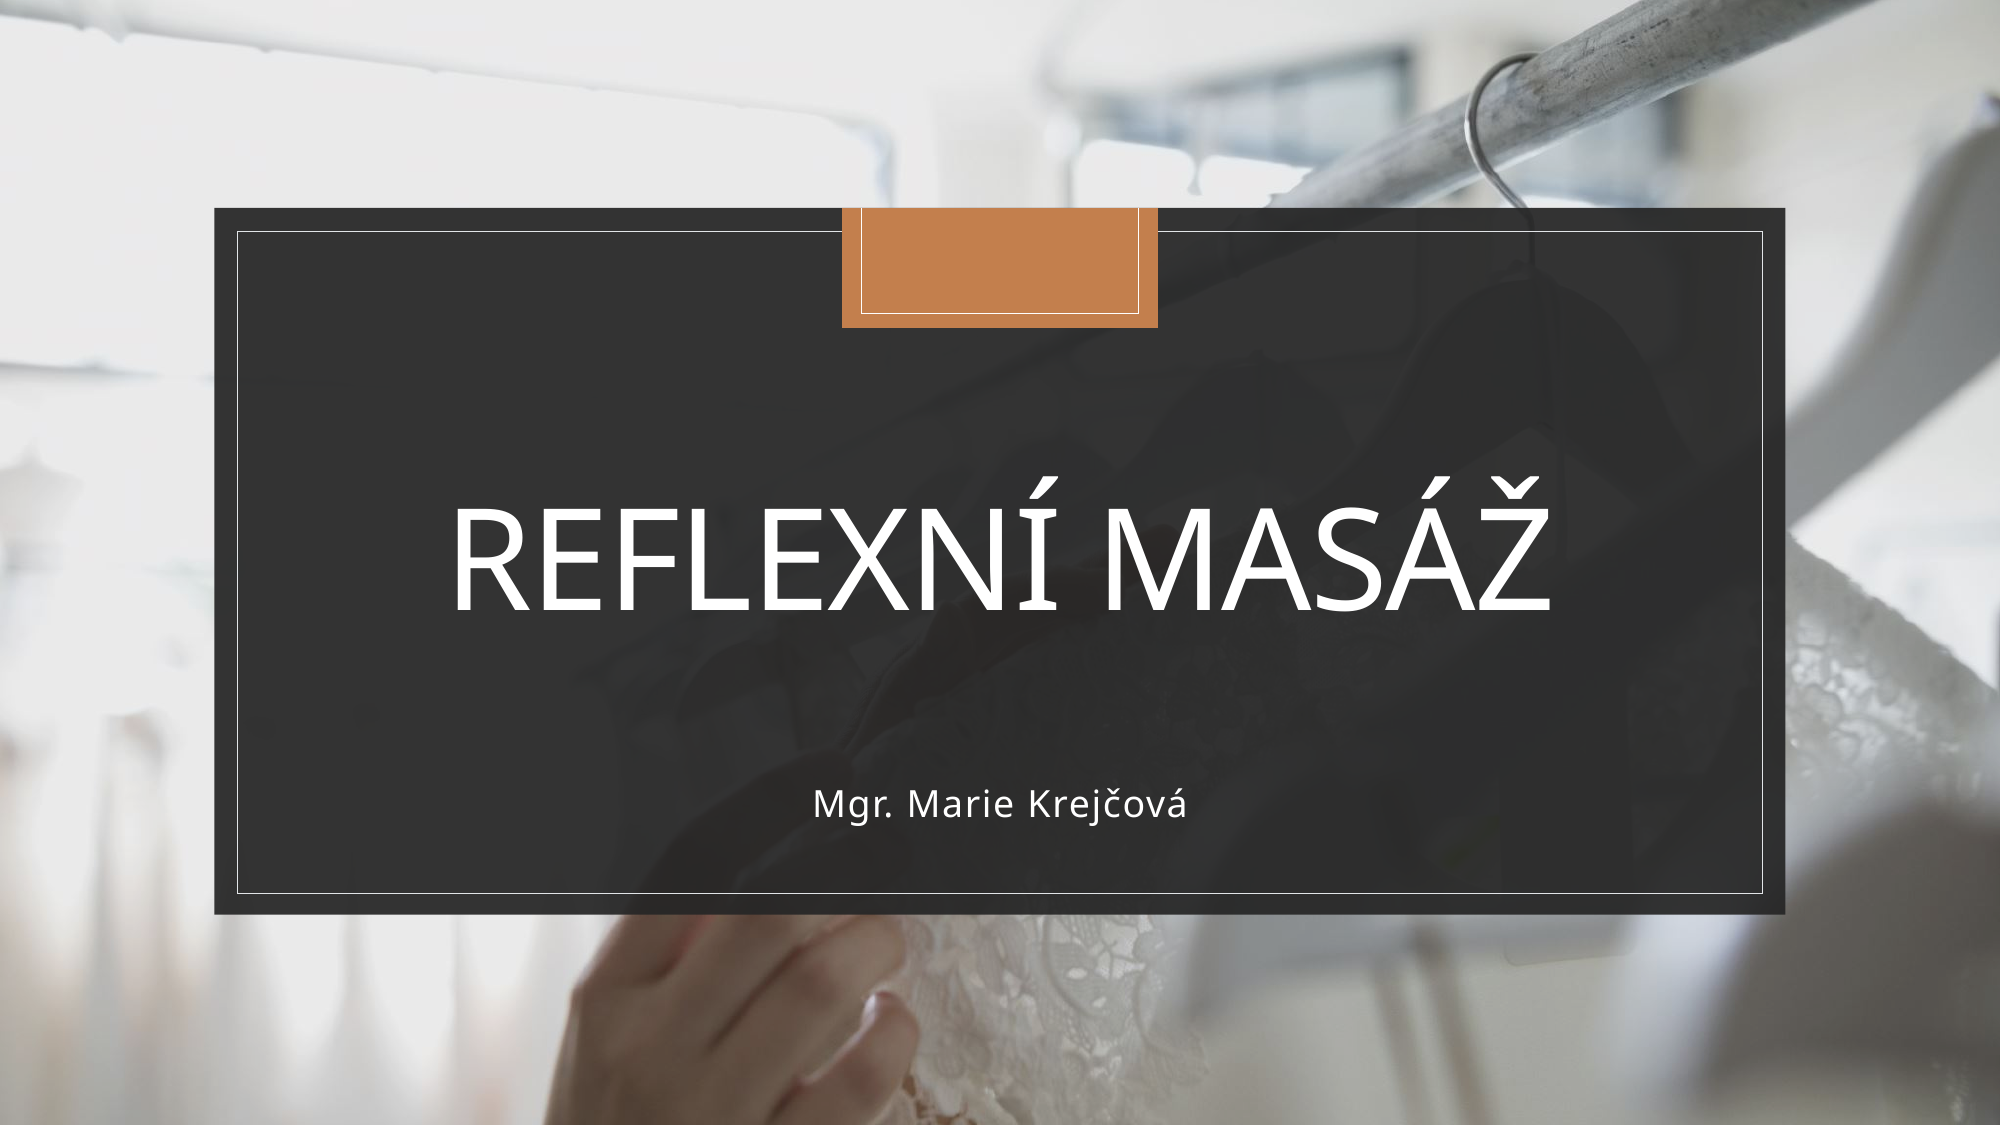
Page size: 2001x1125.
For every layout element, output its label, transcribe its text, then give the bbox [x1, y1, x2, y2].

text_box [862, 208, 1138, 313]
title REFLEXNÍ MASÁŽ [267, 368, 1733, 768]
picture [0, 0, 2000, 1125]
text_box [214, 208, 1785, 915]
subtitle Mgr. Marie Krejčová [267, 768, 1734, 844]
